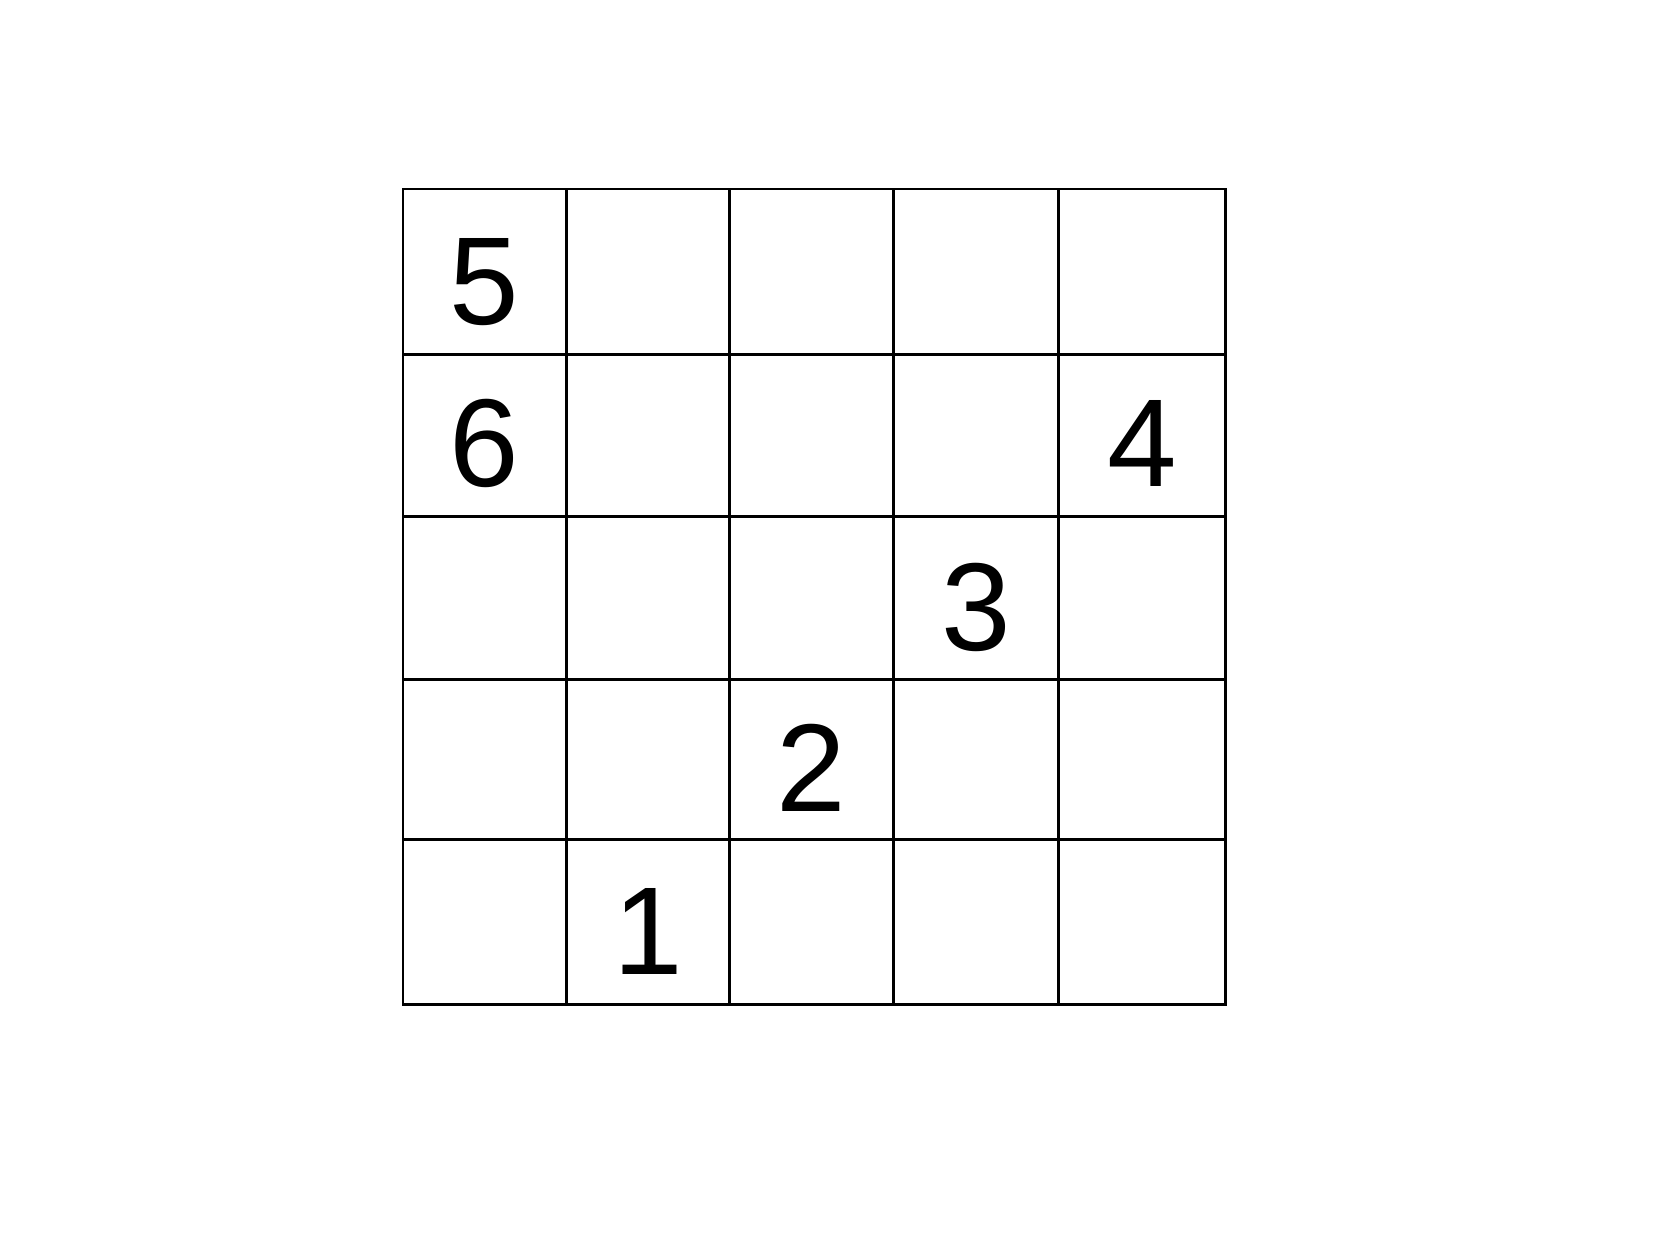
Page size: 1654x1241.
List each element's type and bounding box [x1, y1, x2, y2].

chart [402, 188, 1228, 1033]
